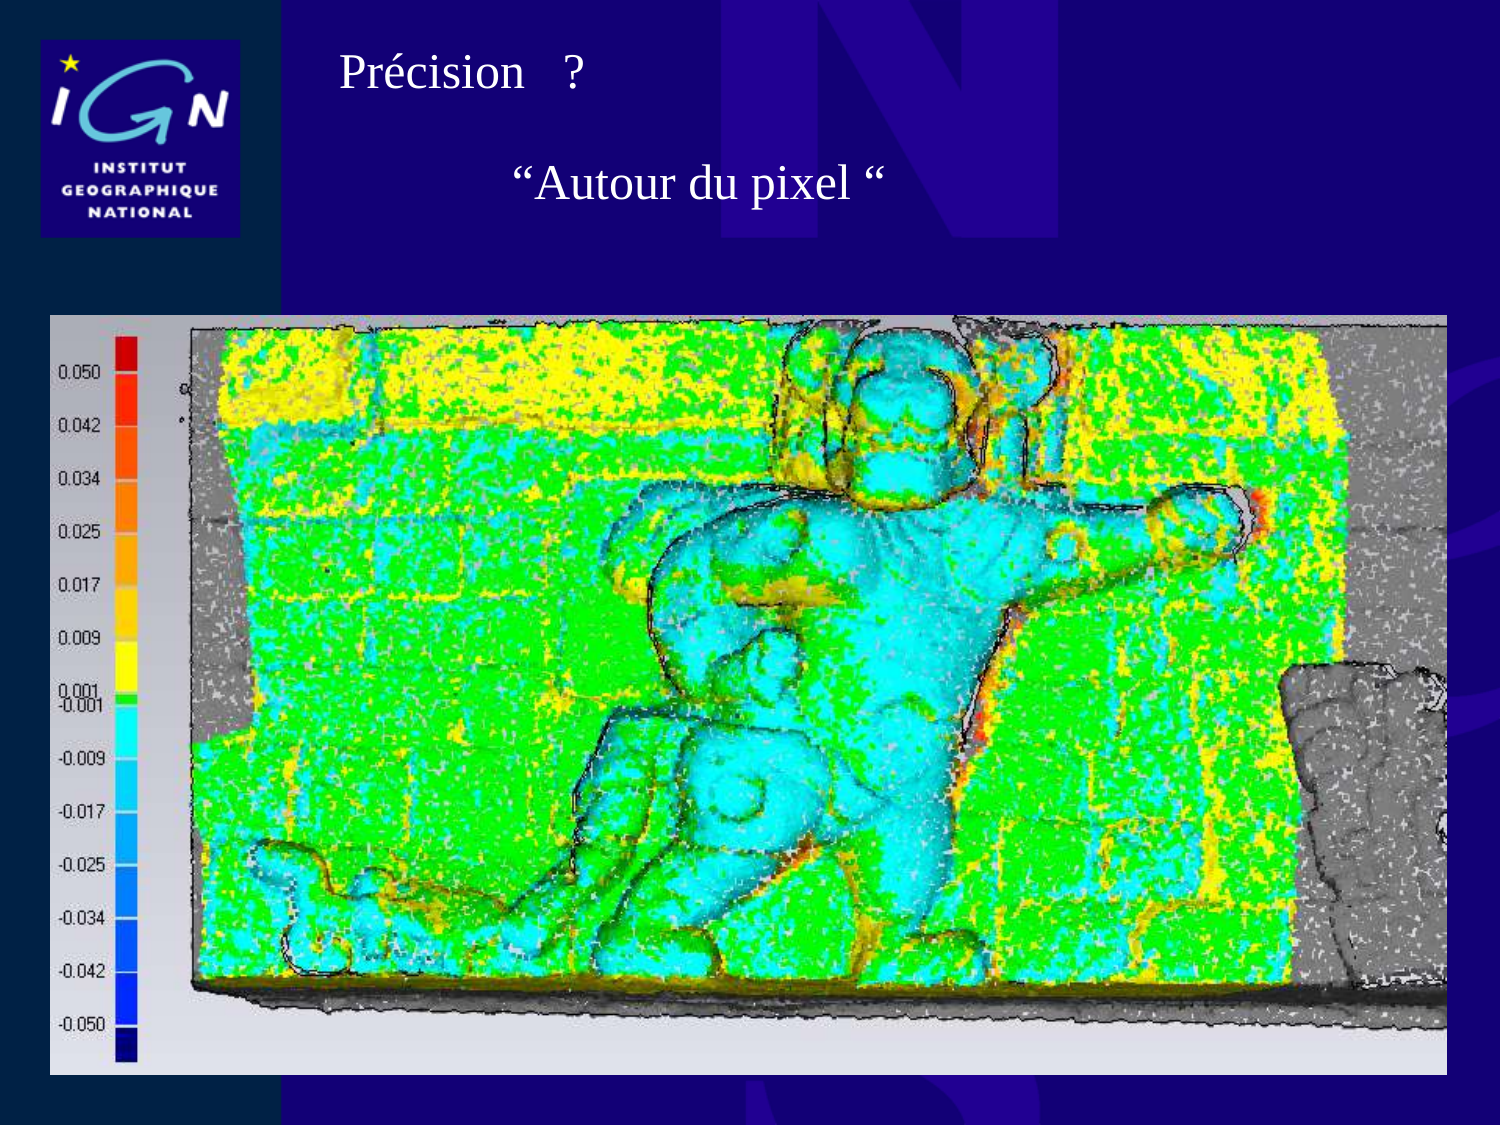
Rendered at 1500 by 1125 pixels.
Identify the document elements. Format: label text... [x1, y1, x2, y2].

text_box Précision ? [324, 30, 601, 107]
picture [0, 0, 1500, 1125]
text_box “Autour du pixel “ [497, 141, 901, 218]
